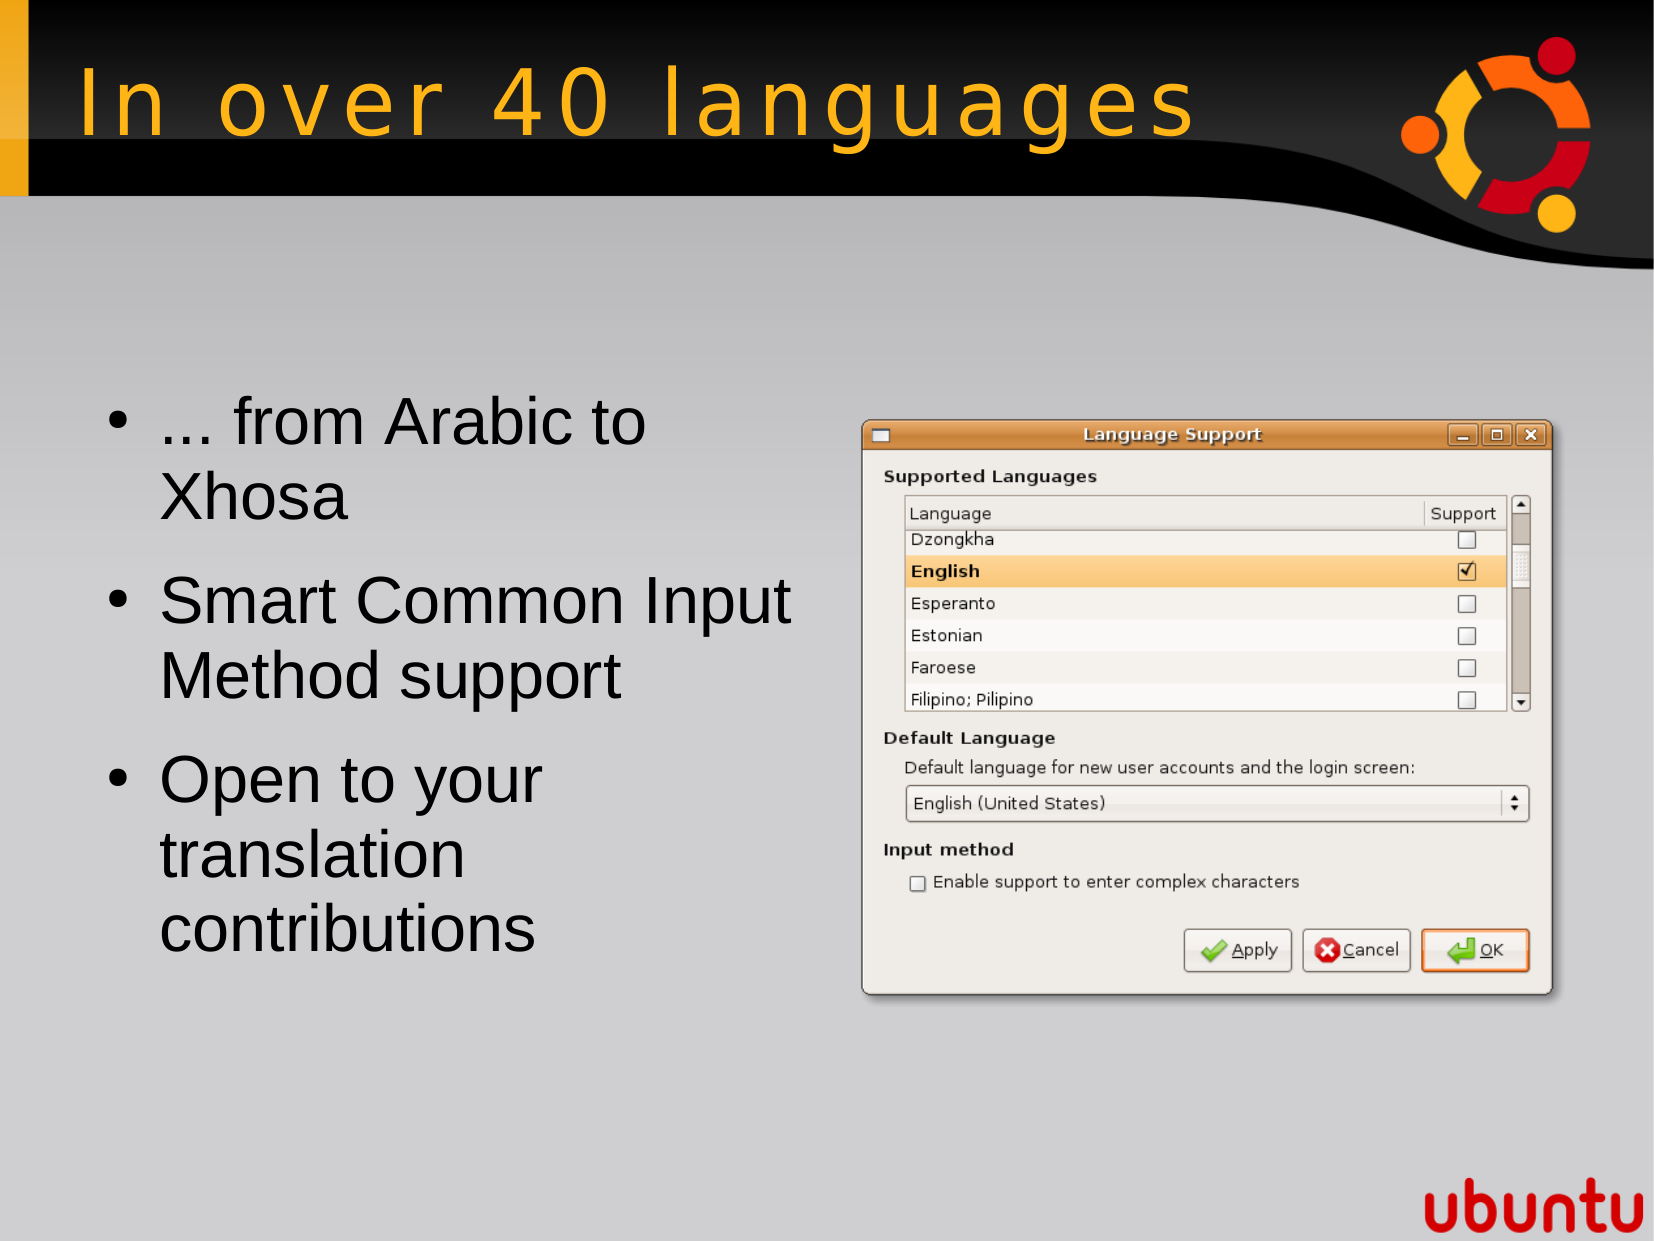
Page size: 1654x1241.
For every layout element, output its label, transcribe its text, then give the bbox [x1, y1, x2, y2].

list ... from Arabic to Xhosa Smart Common Input Method support Open to your translation contributions [88, 383, 798, 1025]
picture [0, 0, 1654, 1241]
title In over 40 languages [76, 0, 1300, 207]
